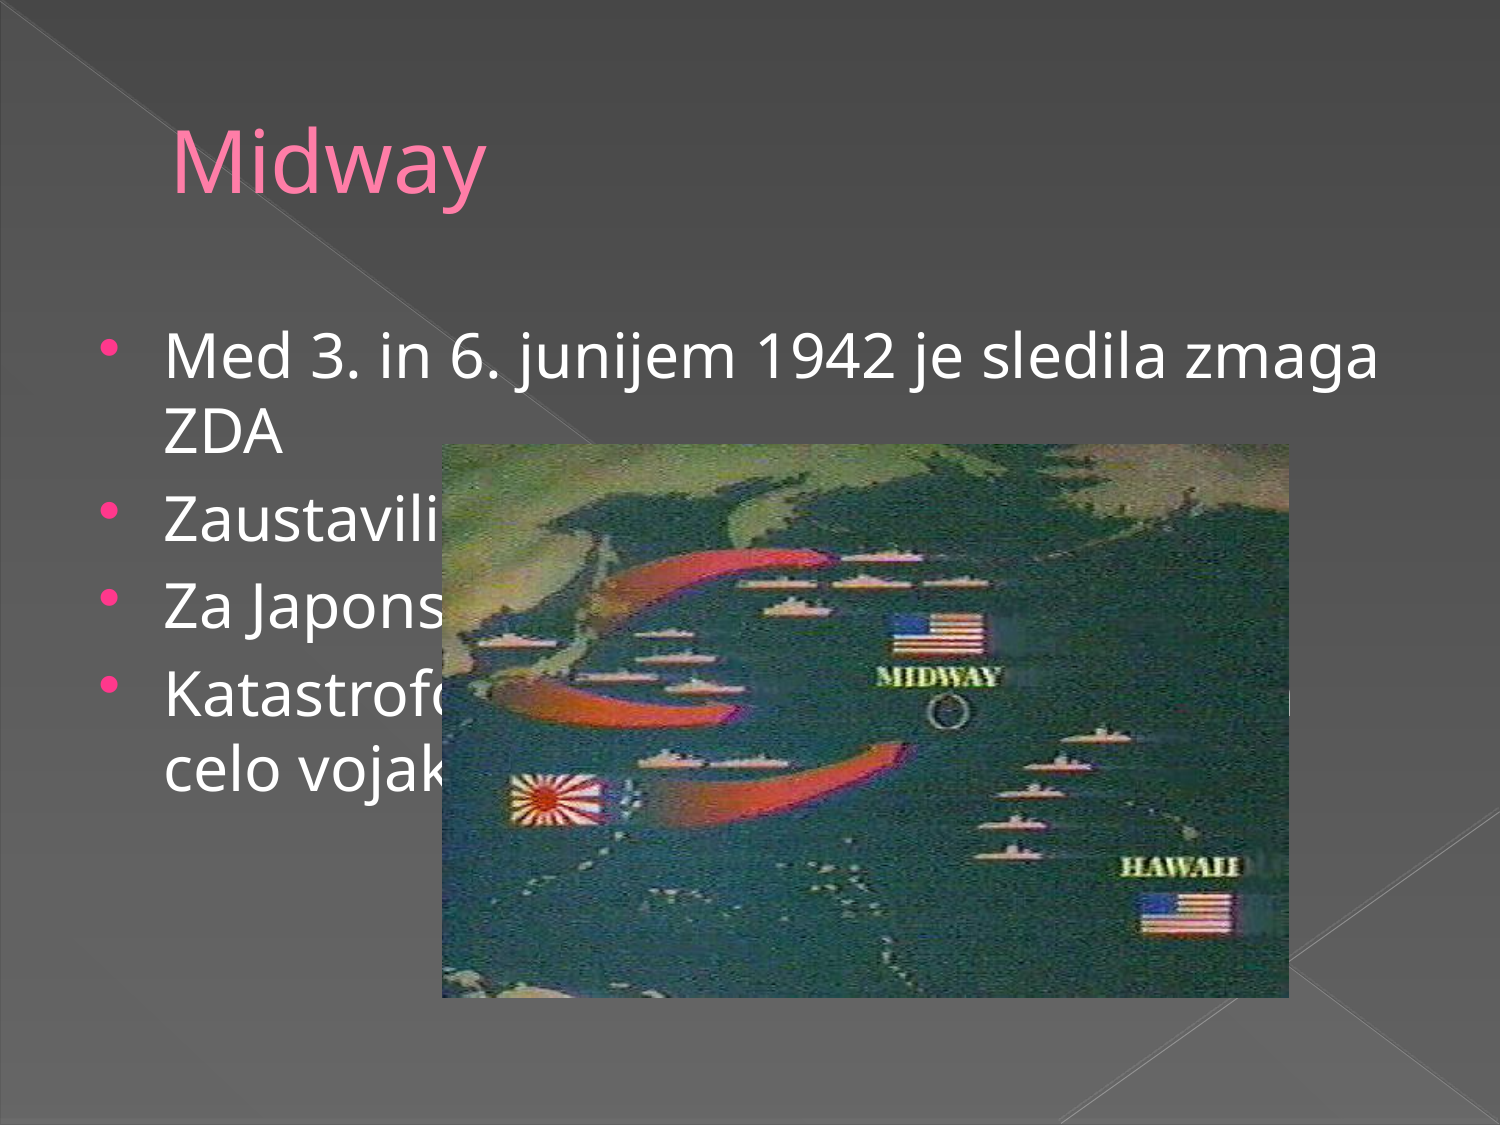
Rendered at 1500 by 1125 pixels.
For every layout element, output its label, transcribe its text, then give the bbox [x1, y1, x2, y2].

title Midway [75, 43, 1425, 274]
picture [442, 444, 1289, 998]
list Med 3. in 6. junijem 1942 je sledila zmaga ZDA Zaustavili so prodore Japoncev Za Japonsko je bil to hud udarec Katastrofo so skrivali pred prebivalci in celo vojaki [75, 308, 1425, 1059]
